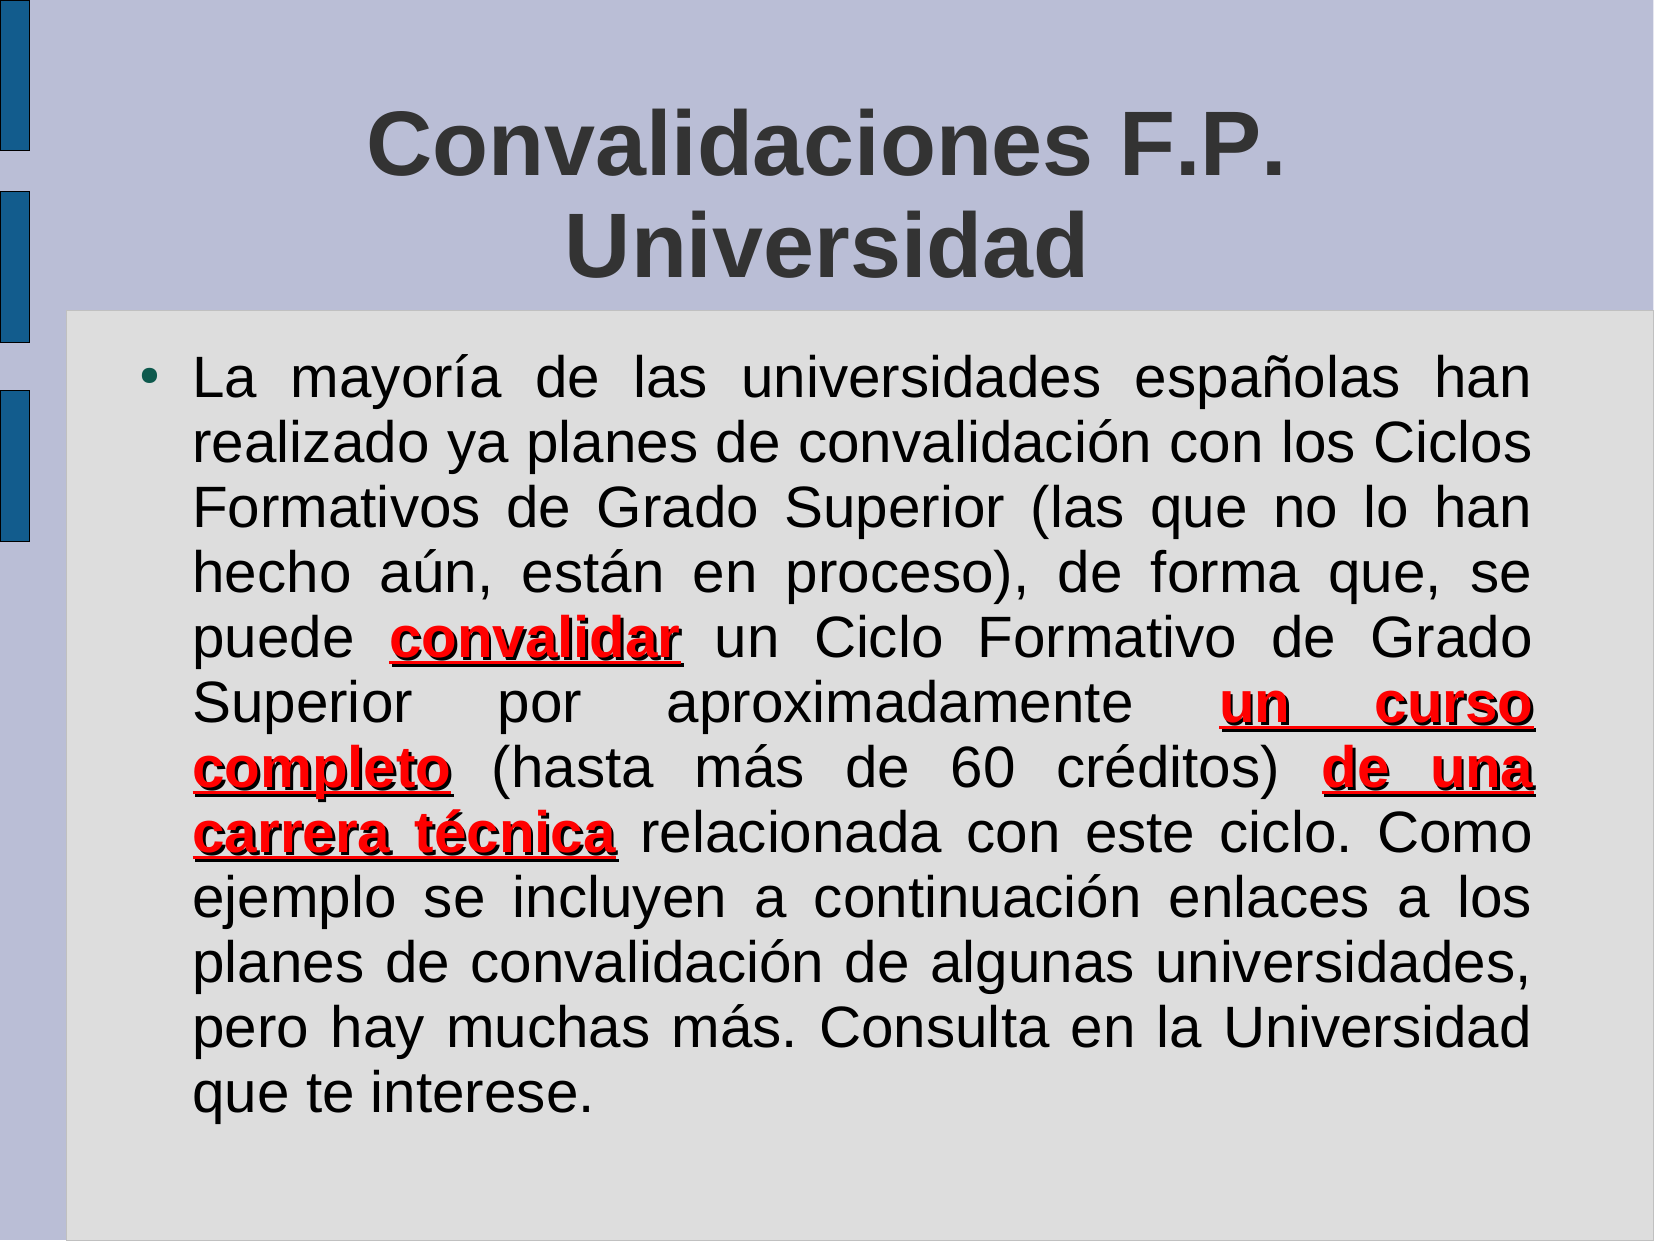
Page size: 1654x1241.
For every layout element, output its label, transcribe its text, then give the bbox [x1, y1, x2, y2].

title Convalidaciones F.P. Universidad [121, 92, 1534, 298]
list La mayoría de las universidades españolas han realizado ya planes de convalidación con los Ciclos Formativos de Grado Superior (las que no lo han hecho aún, están en proceso), de forma que, se puede convalidar un Ciclo Formativo de Grado Superior por aproximadamente un curso completo (hasta más de 60 créditos) de una carrera técnica relacionada con este ciclo. Como ejemplo se incluyen a continuación enlaces a los planes de convalidación de algunas universidades, pero hay muchas más. Consulta en la Universidad que te interese. [121, 344, 1534, 1126]
